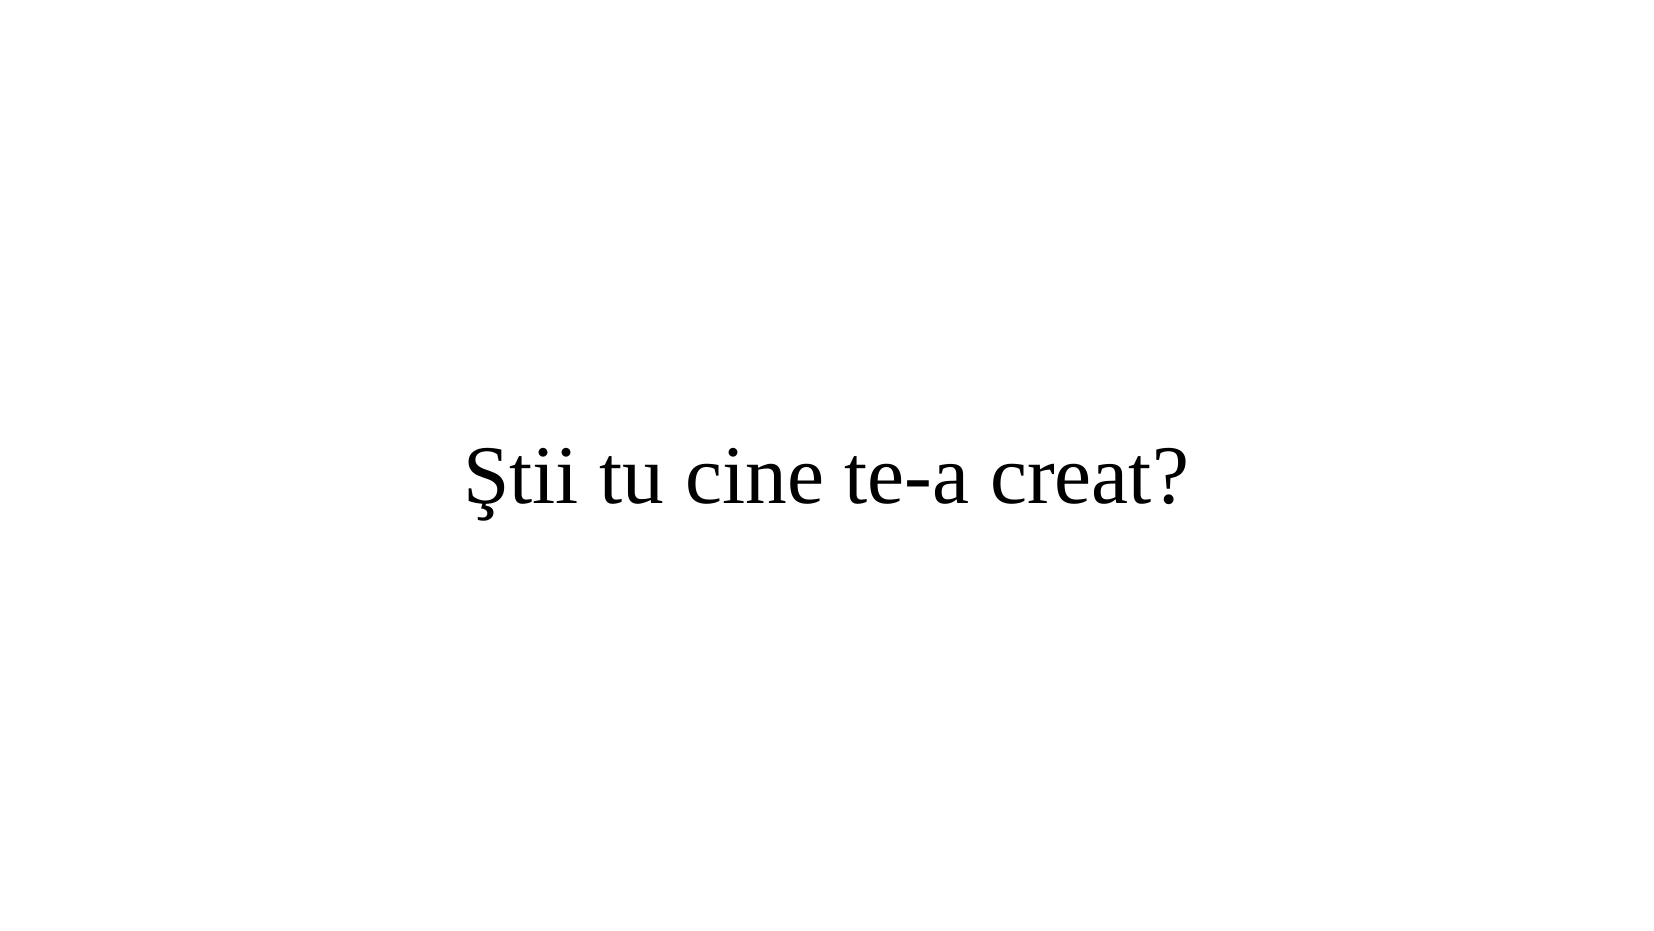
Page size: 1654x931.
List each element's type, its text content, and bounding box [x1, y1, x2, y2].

title Ştii tu cine te-a creat? [165, 420, 1489, 521]
